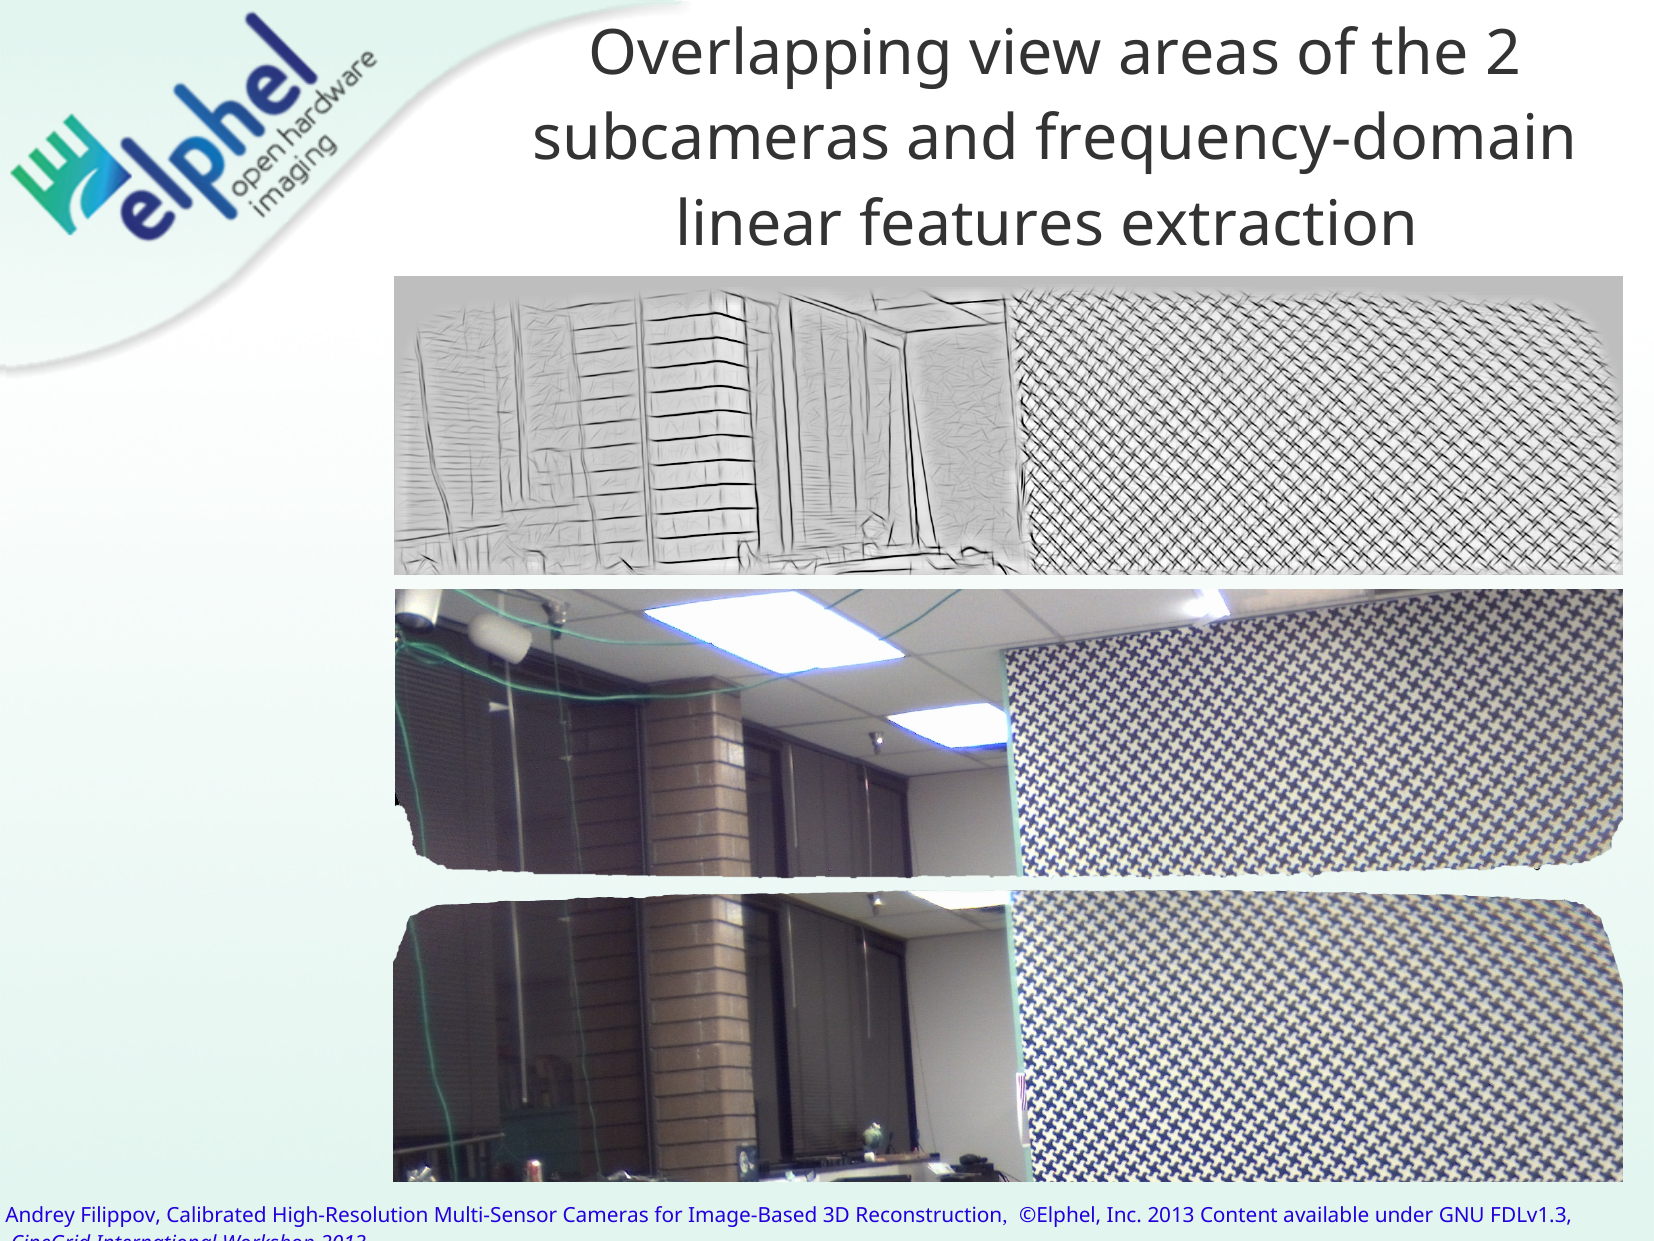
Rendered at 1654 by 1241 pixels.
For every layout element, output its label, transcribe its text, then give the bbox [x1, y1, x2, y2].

title Overlapping view areas of the 2 subcameras and frequency-domain linear features extraction [479, 27, 1632, 244]
picture [0, 0, 1654, 1241]
